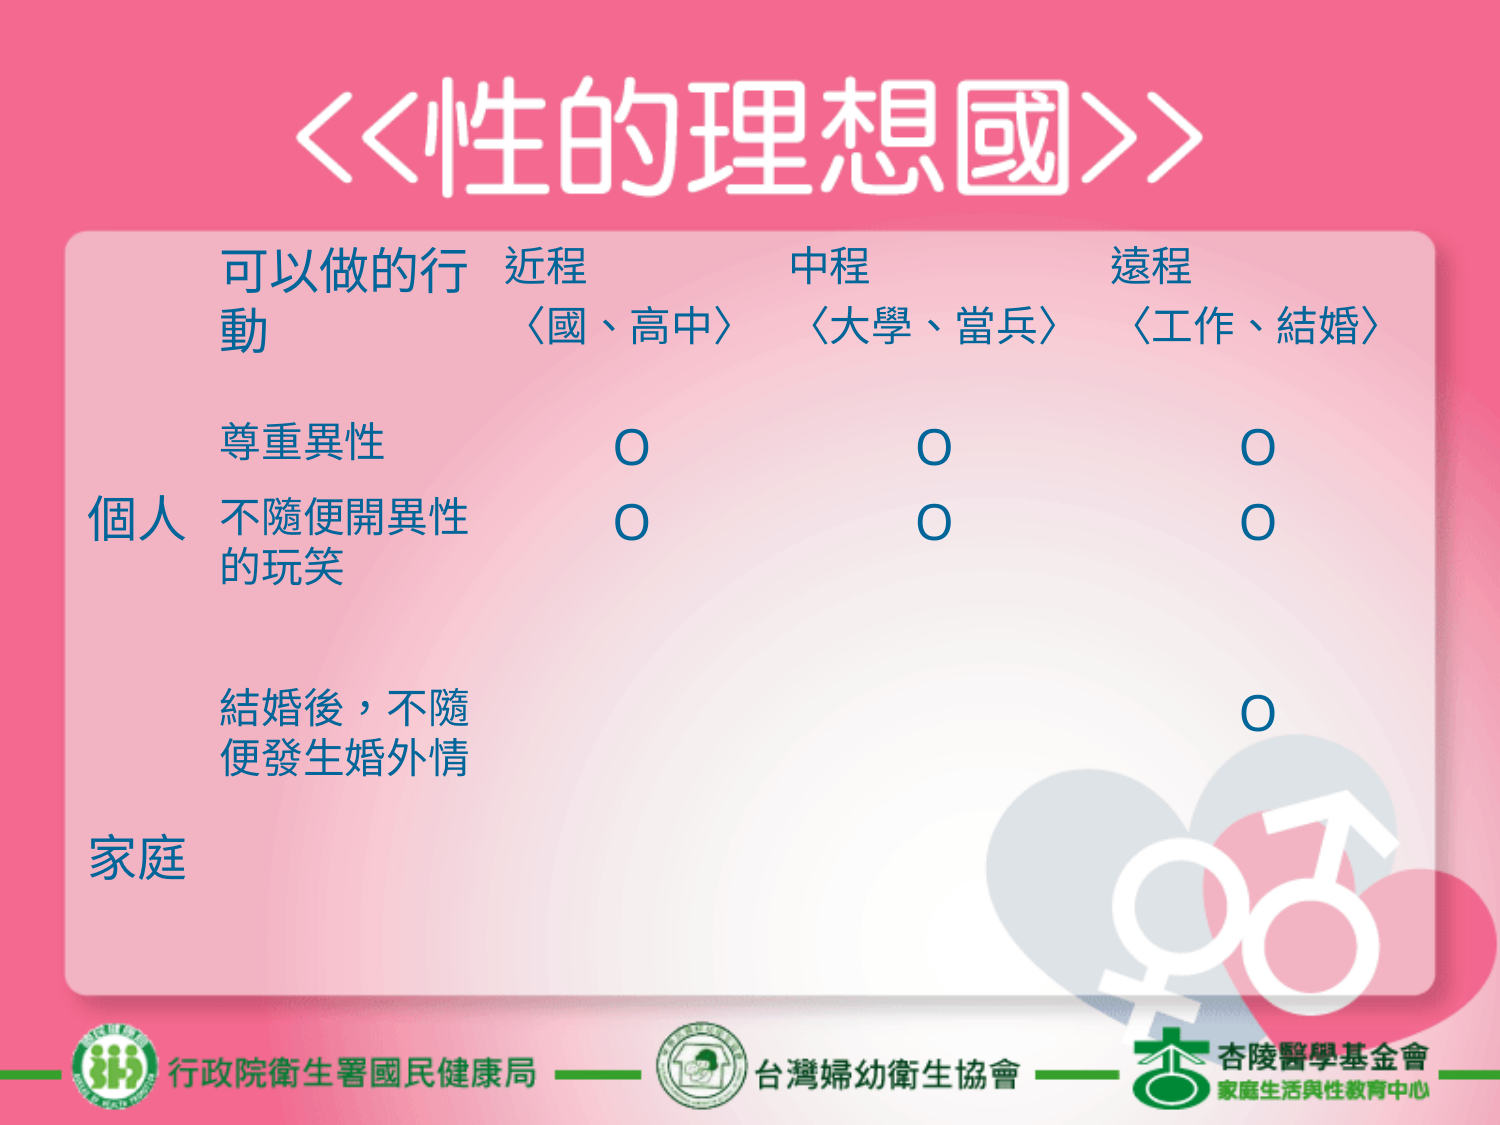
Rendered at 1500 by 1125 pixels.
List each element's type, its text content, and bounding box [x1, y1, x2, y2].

table_cell [773, 674, 1095, 789]
table_cell O [1095, 408, 1421, 483]
table_cell 結婚後，不隨便發生婚外情 [205, 674, 490, 789]
table_cell O [773, 408, 1095, 483]
table_cell 個人 [73, 408, 205, 674]
table_cell [205, 789, 490, 865]
table_cell [773, 599, 1095, 674]
table_cell 家庭 [73, 674, 205, 940]
table_header 可以做的行動 [205, 232, 490, 408]
table_cell [1095, 789, 1421, 865]
table_header [73, 232, 205, 408]
table_cell 尊重異性 [205, 408, 490, 483]
table_cell [490, 674, 773, 789]
table_header 近程 〈國、高中〉 [490, 232, 773, 408]
table_cell [490, 599, 773, 674]
table_cell O [490, 408, 773, 483]
table_cell [773, 865, 1095, 940]
table_header 遠程 〈工作、結婚〉 [1095, 232, 1421, 408]
table_cell [490, 789, 773, 865]
table_cell [490, 865, 773, 940]
table_cell O [1095, 674, 1421, 789]
table_cell O [490, 483, 773, 599]
table_cell [1095, 865, 1421, 940]
table_cell O [1095, 483, 1421, 599]
table_cell O [773, 483, 1095, 599]
table_header 中程 〈大學、當兵〉 [773, 232, 1095, 408]
table_cell [773, 789, 1095, 865]
table_cell 不隨便開異性的玩笑 [205, 483, 490, 599]
table_cell [1095, 599, 1421, 674]
table_cell [205, 865, 490, 940]
table_cell [205, 599, 490, 674]
picture [0, 0, 1500, 1125]
